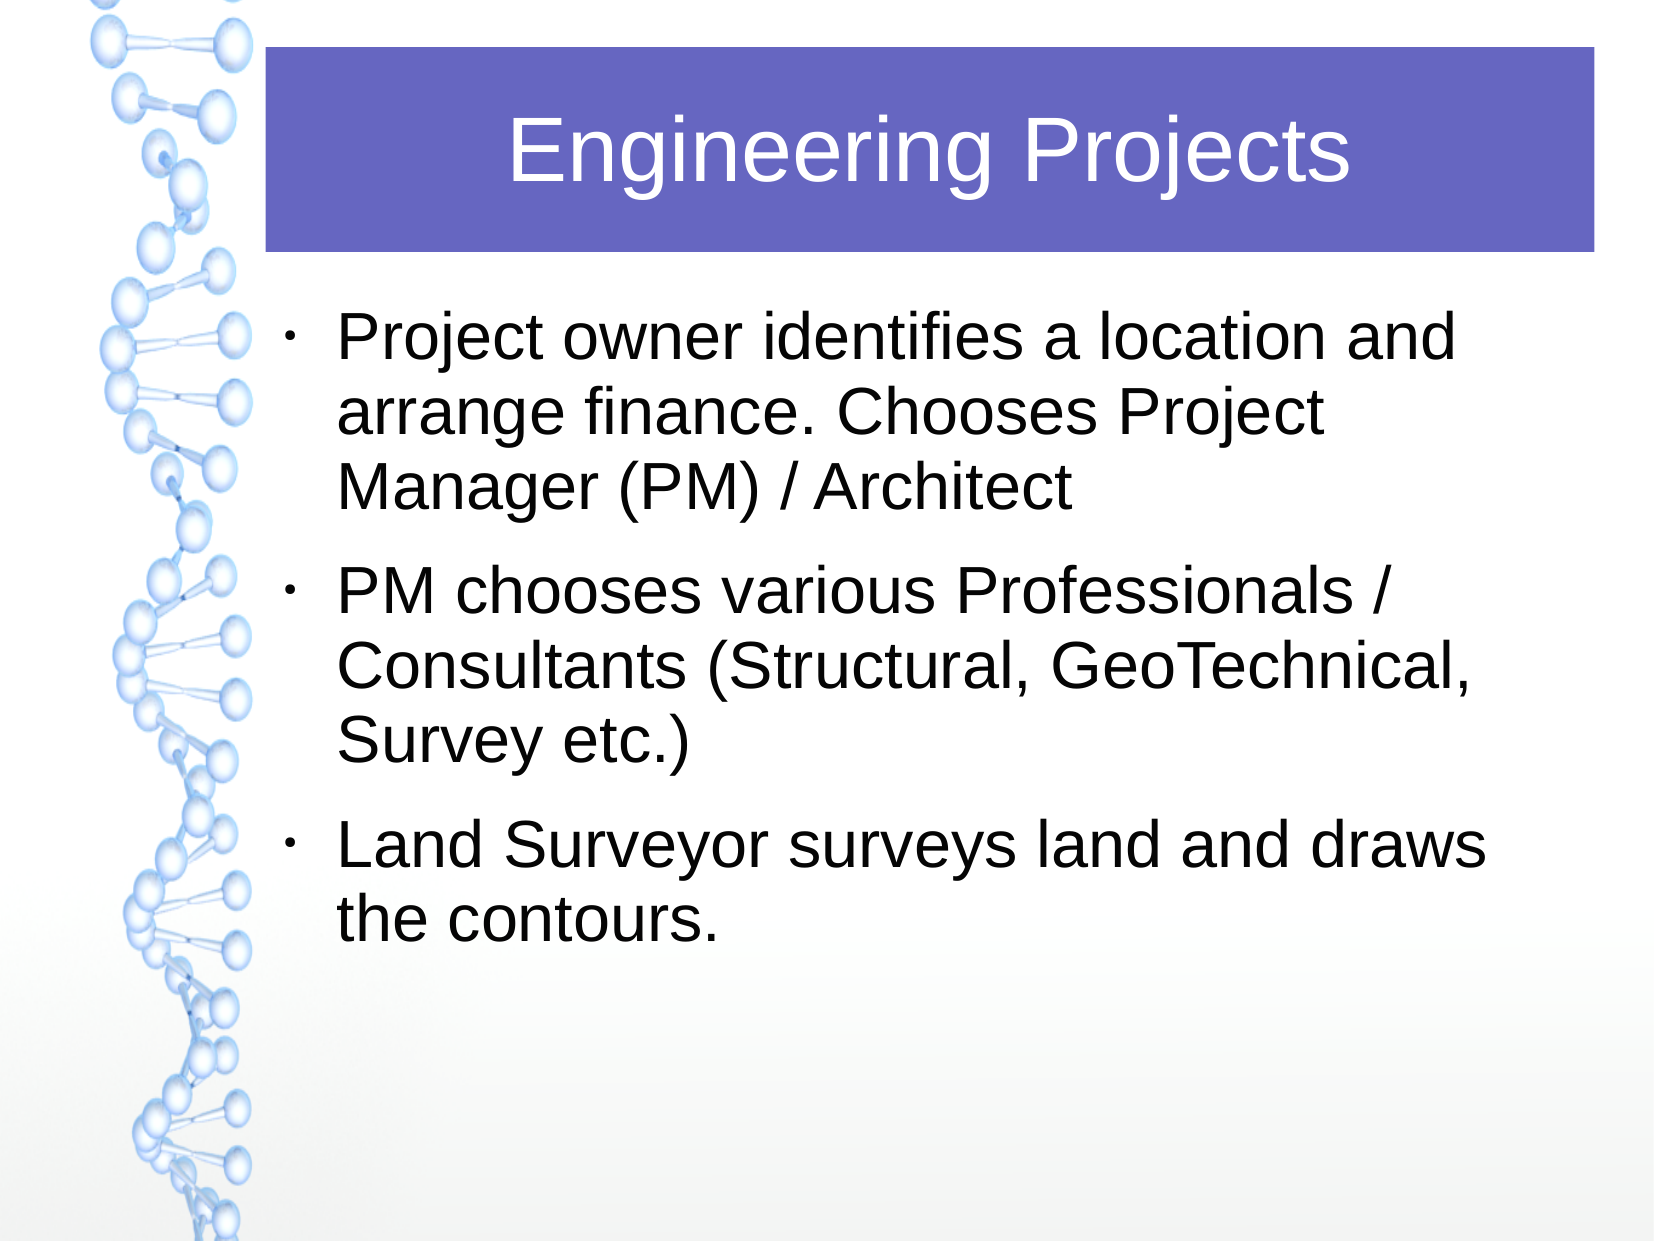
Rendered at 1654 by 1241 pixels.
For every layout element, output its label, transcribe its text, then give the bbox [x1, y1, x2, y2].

list Project owner identifies a location and arrange finance. Chooses Project Manager (PM) / Architect PM chooses various Professionals / Consultants (Structural, GeoTechnical, Survey etc.) Land Surveyor surveys land and draws the contours. [265, 299, 1595, 1019]
title Engineering Projects [265, 47, 1595, 252]
picture [0, 0, 1654, 1241]
